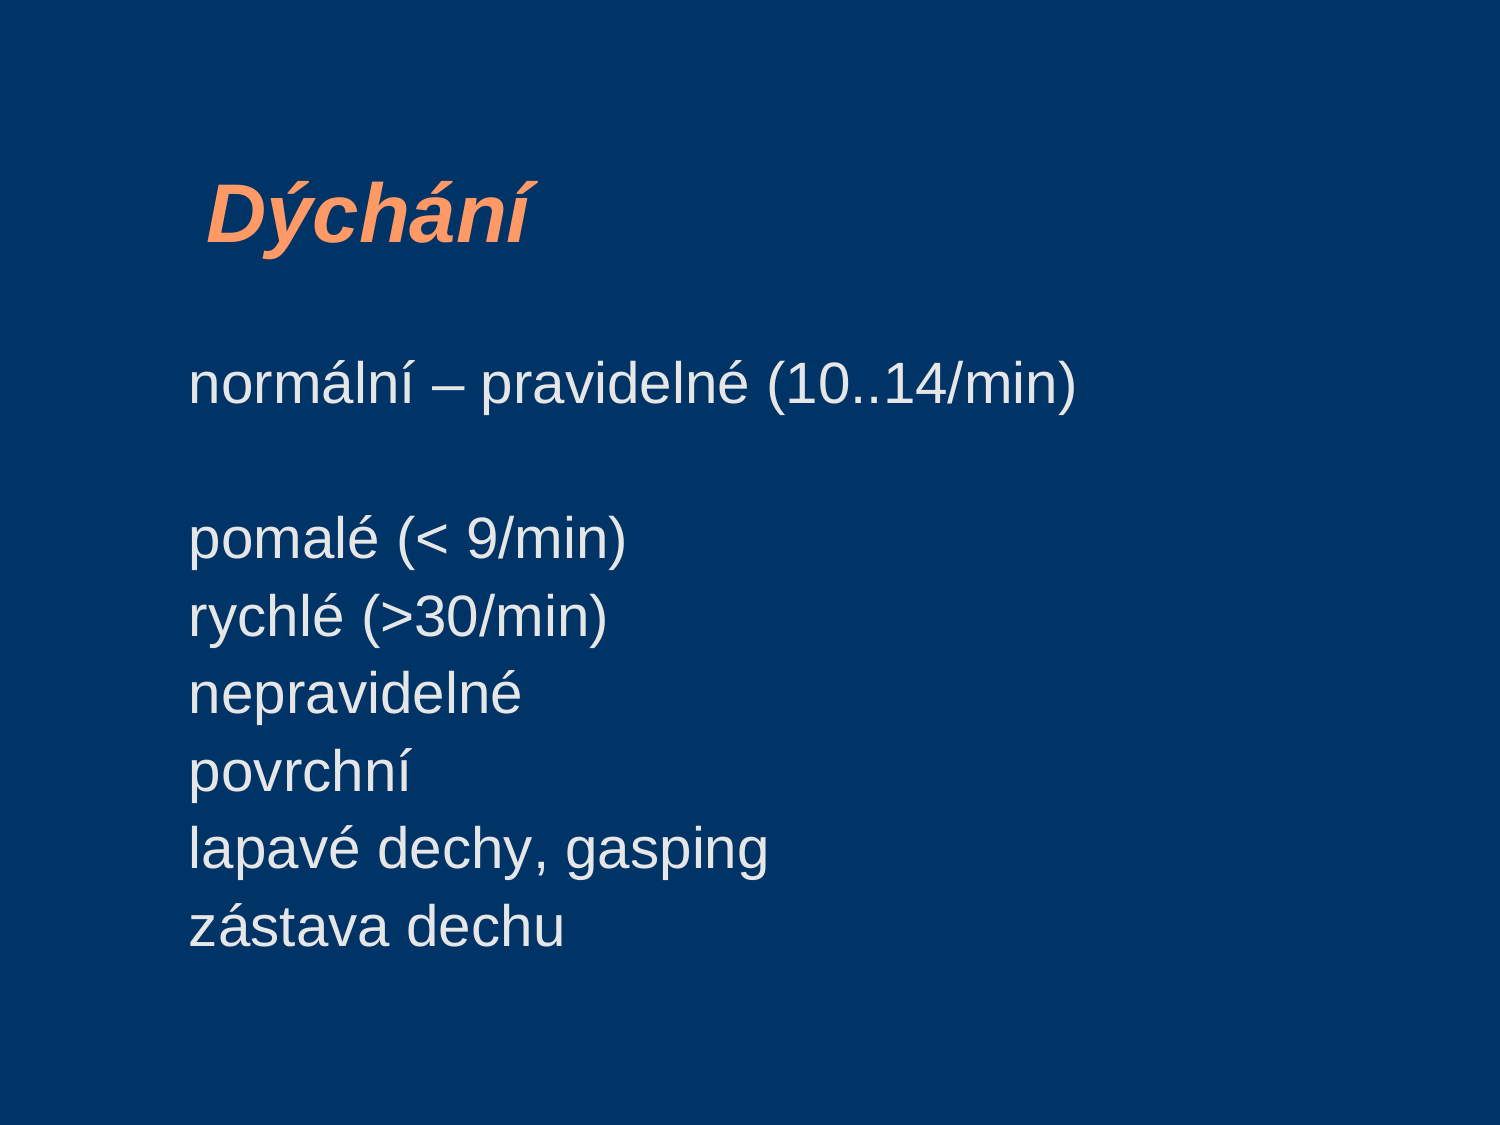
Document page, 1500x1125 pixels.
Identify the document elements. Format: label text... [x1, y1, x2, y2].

list normální – pravidelné (10..14/min) pomalé (< 9/min) rychlé (>30/min) nepravidelné povrchní lapavé dechy, gasping zástava dechu [94, 354, 1500, 1065]
title Dýchání [206, 110, 1500, 318]
